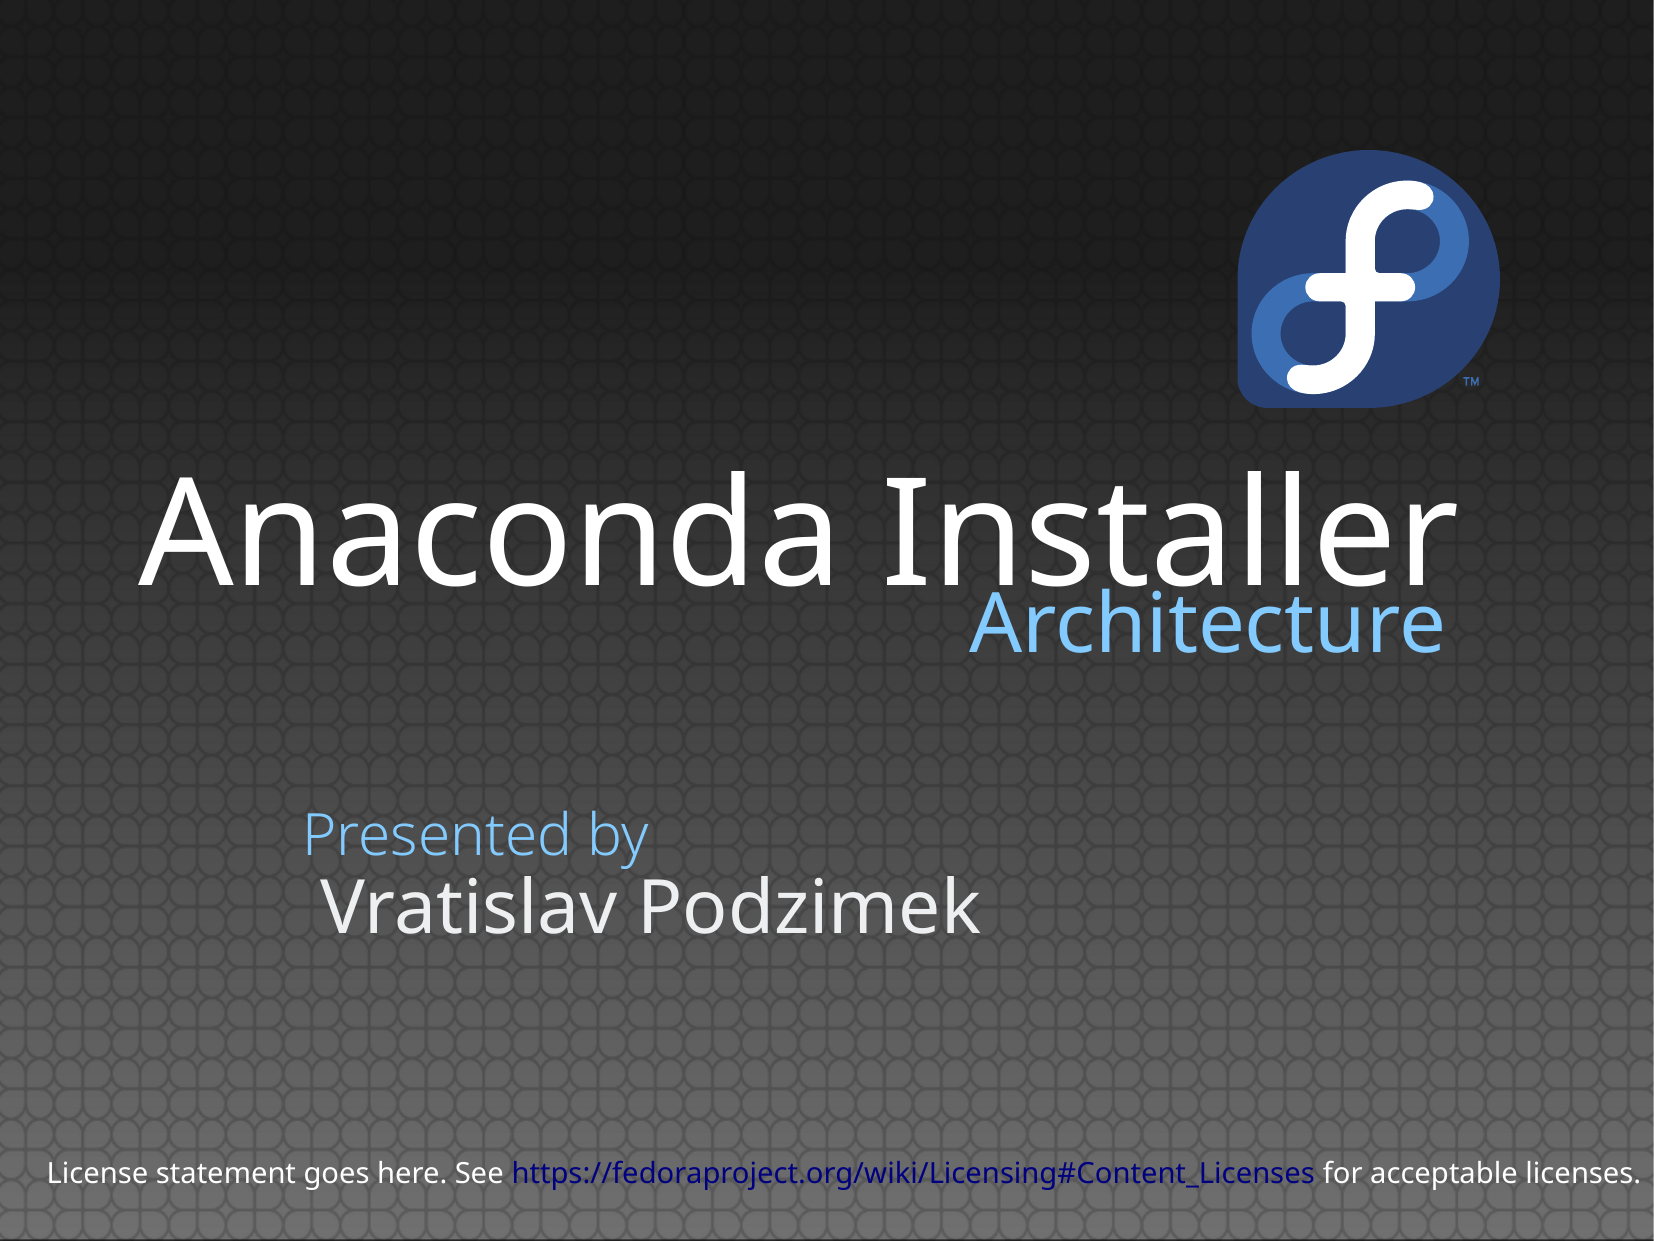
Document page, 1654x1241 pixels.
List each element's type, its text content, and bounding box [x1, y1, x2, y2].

text_box Vratislav Podzimek [305, 846, 1057, 949]
text_box License statement goes here. See https://fedoraproject.org/wiki/Licensing#Content_Licenses for acceptable licenses. [64, 1144, 1624, 1229]
picture [0, 0, 1654, 1241]
text_box Presented by [287, 785, 699, 869]
subtitle Architecture [100, 608, 1447, 669]
text_box Anaconda Installer [37, 417, 1475, 608]
